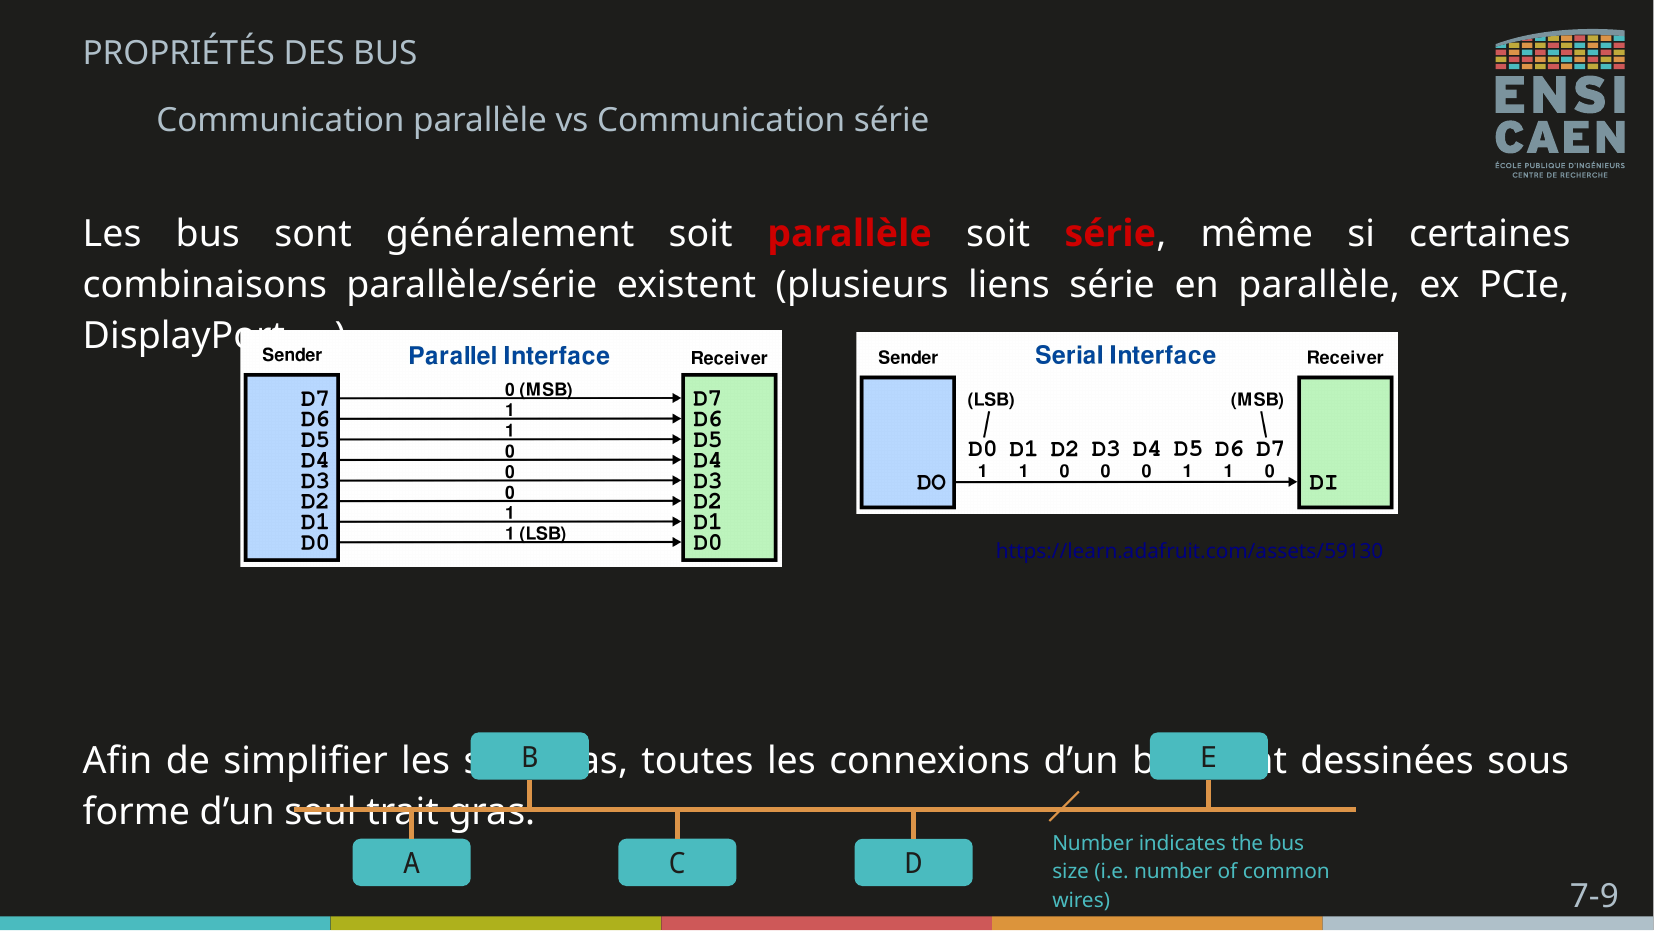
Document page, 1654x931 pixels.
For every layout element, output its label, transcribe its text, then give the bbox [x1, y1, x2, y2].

text_box D [854, 838, 973, 887]
picture [240, 330, 782, 567]
list Les bus sont généralement soit parallèle soit série, même si certaines combinaisons parallèle/série existent (plusieurs liens série en parallèle, ex PCIe, DisplayPort, …). Afin de simplifier les schémas, toutes les connexions d’un bus sont dessinées sous forme d’un seul trait gras. [82, 206, 1571, 916]
title PROPRIÉTÉS DES BUS Communication parallèle vs Communication série [82, 0, 1467, 148]
text_box C [618, 838, 737, 887]
text_box 8 [1061, 756, 1091, 801]
text_box E [1149, 732, 1268, 780]
text_box A [352, 838, 471, 887]
picture [856, 332, 1398, 514]
text_box https://learn.adafruit.com/assets/59130 [978, 528, 1398, 567]
text_box Number indicates the bus size (i.e. number of common wires) [1037, 820, 1358, 883]
text_box B [470, 732, 589, 780]
